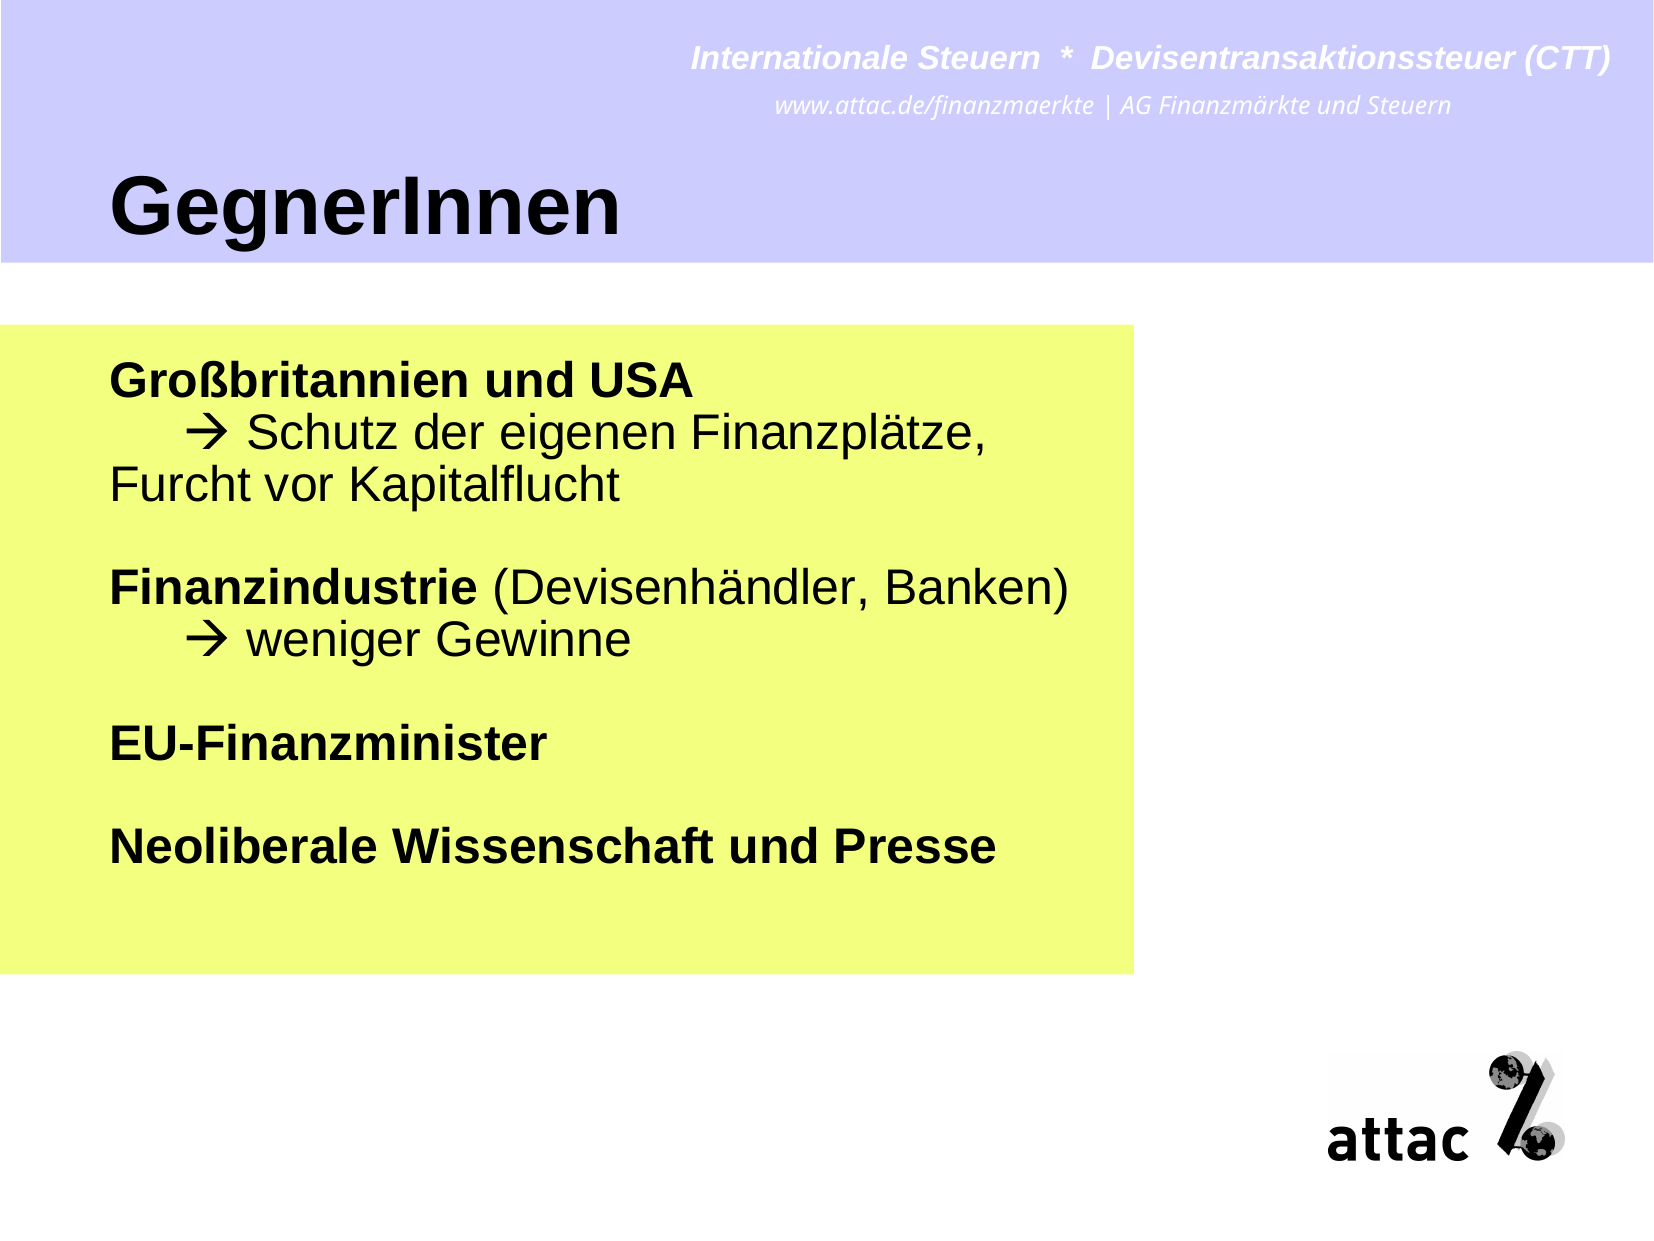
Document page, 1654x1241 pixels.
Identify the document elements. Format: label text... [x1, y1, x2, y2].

text_box [0, 324, 1134, 975]
picture [1328, 1051, 1565, 1161]
text_box Internationale Steuern * Devisentransaktionssteuer (CTT) [407, 41, 1654, 77]
text_box www.attac.de/finanzmaerkte | AG Finanzmärkte und Steuern [759, 76, 1534, 131]
text_box Großbritannien und USA  Schutz der eigenen Finanzplätze, Furcht vor Kapitalflucht Finanzindustrie (Devisenhändler, Banken)  weniger Gewinne EU-Finanzminister Neoliberale Wissenschaft und Presse [94, 348, 1128, 882]
text_box [1, 0, 1654, 263]
text_box GegnerInnen [94, 162, 638, 259]
